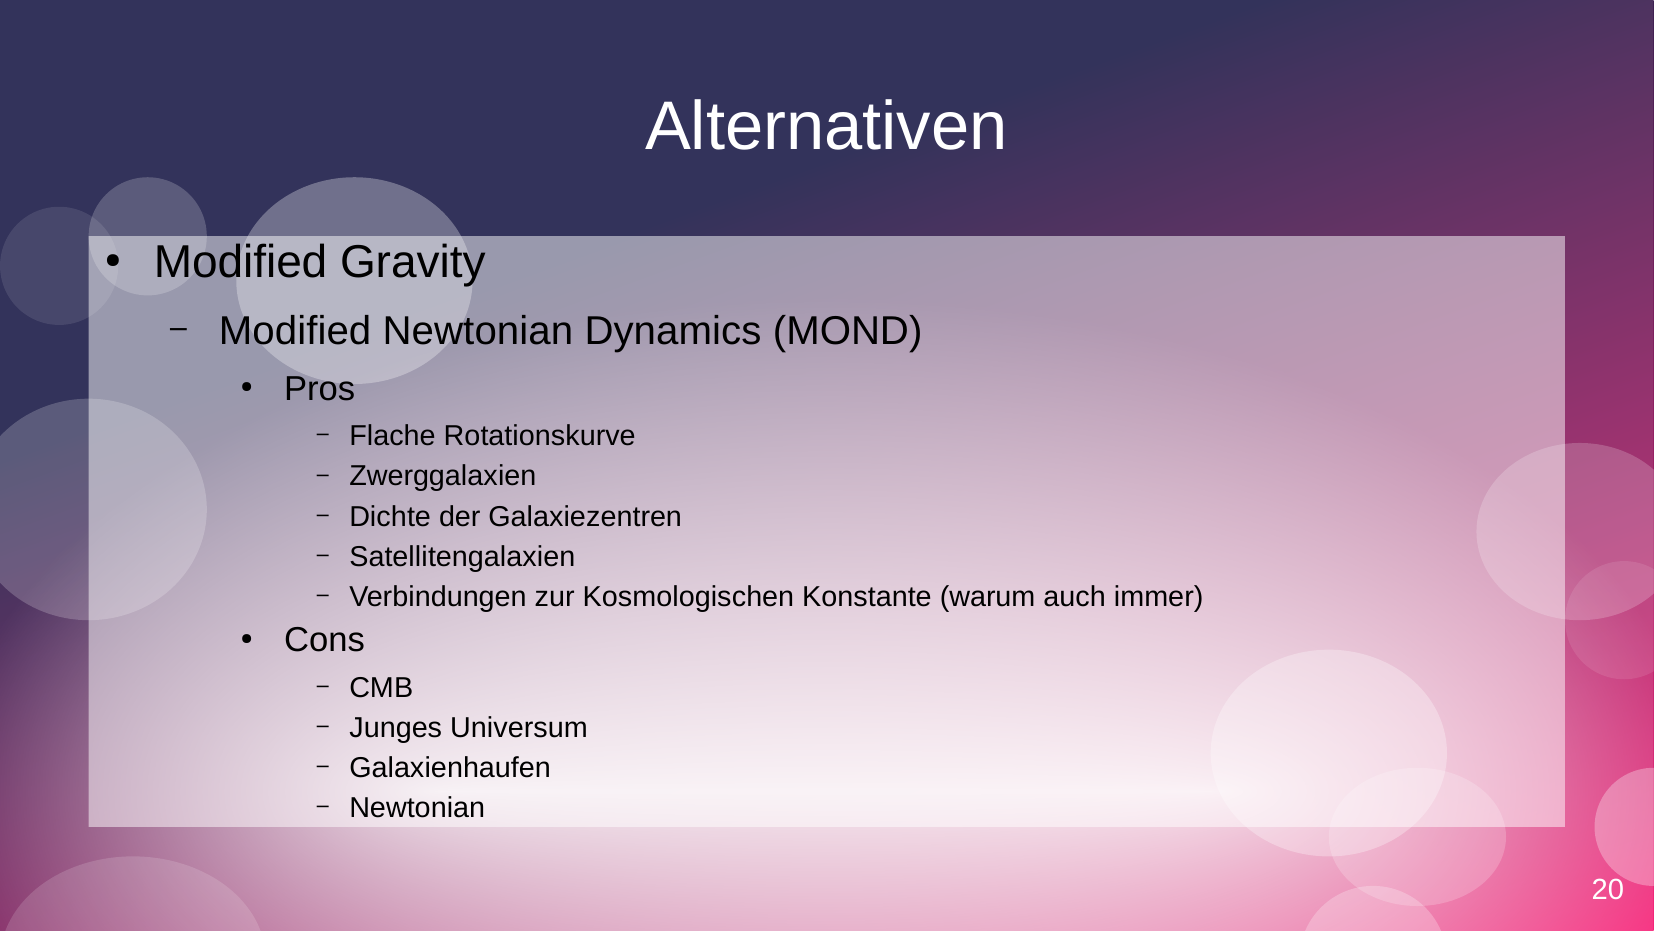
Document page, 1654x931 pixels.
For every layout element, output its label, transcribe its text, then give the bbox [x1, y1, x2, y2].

title Alternativen [88, 44, 1565, 207]
list Modified Gravity Modified Newtonian Dynamics (MOND) Pros Flache Rotationskurve Zwerggalaxien Dichte der Galaxiezentren Satellitengalaxien Verbindungen zur Kosmologischen Konstante (warum auch immer) Cons CMB Junges Universum Galaxienhaufen Newtonian [88, 236, 1565, 827]
